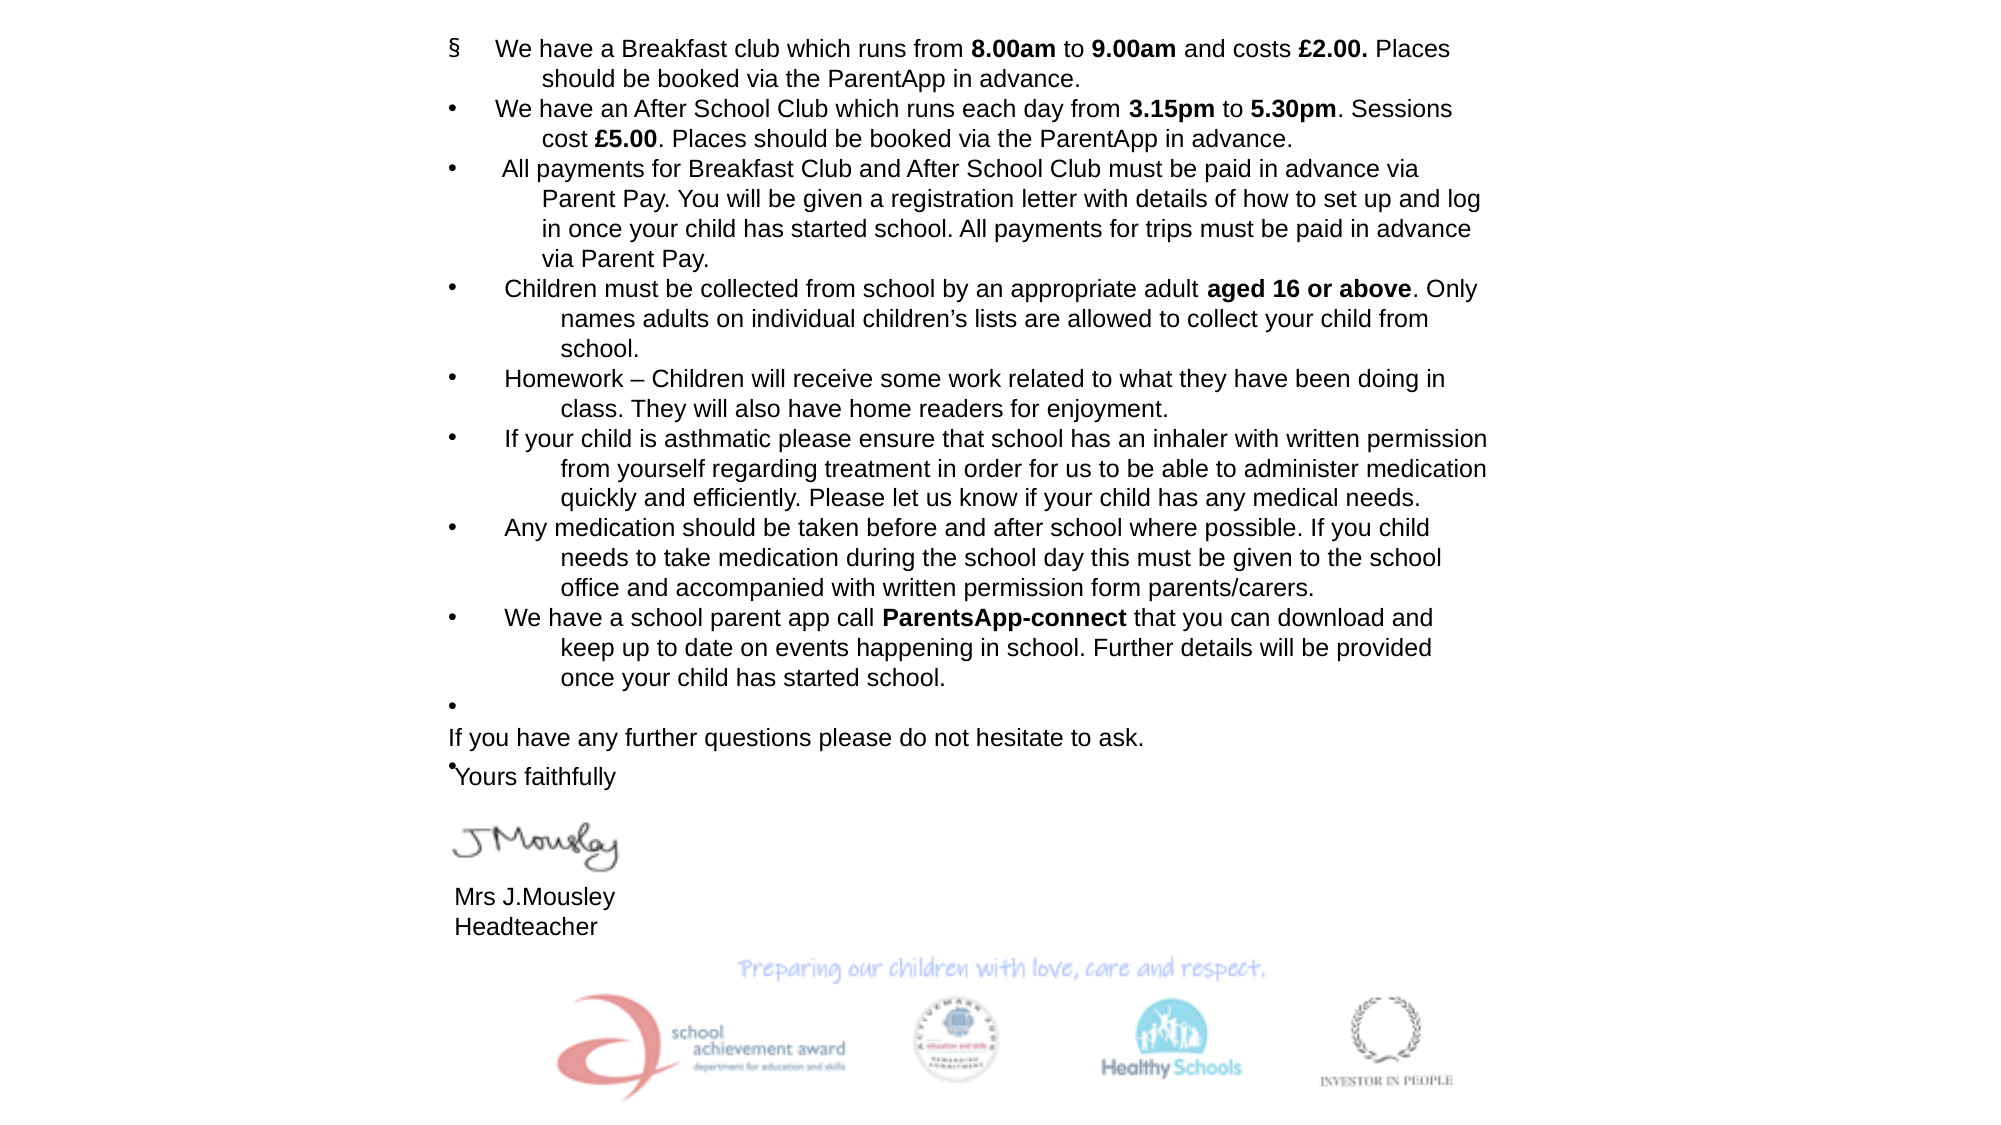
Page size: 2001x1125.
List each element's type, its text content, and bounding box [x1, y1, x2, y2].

picture [452, 802, 642, 880]
picture [538, 929, 1470, 1104]
text_box We have a Breakfast club which runs from 8.00am to 9.00am and costs £2.00. Places should be booked via the ParentApp in advance. We have an After School Club which runs each day from 3.15pm to 5.30pm. Sessions cost £5.00. Places should be booked via the ParentApp in advance. All payments for Breakfast Club and After School Club must be paid in advance via Parent Pay. You will be given a registration letter with details of how to set up and log in once your child has started school. All payments for trips must be paid in advance via Parent Pay. Children must be collected from school by an appropriate adult aged 16 or above. Only names adults on individual children’s lists are allowed to collect your child from school. Homework – Children will receive some work related to what they have been doing in class. They will also have home readers for enjoyment. If your child is asthmatic please ensure that school has an inhaler with written permission from yourself regarding treatment in order for us to be able to administer medication quickly and efficiently. Please let us know if your child has any medical needs. Any medication should be taken before and after school where possible. If you child needs to take medication during the school day this must be given to the school office and accompanied with written permission form parents/carers. We have a school parent app call ParentsApp-connect that you can download and keep up to date on events happening in school. Further details will be provided once your child has started school. If you have any further questions please do not hesitate to ask. [433, 25, 1508, 789]
text_box Yours faithfully Mrs J.Mousley Headteacher [439, 752, 766, 950]
